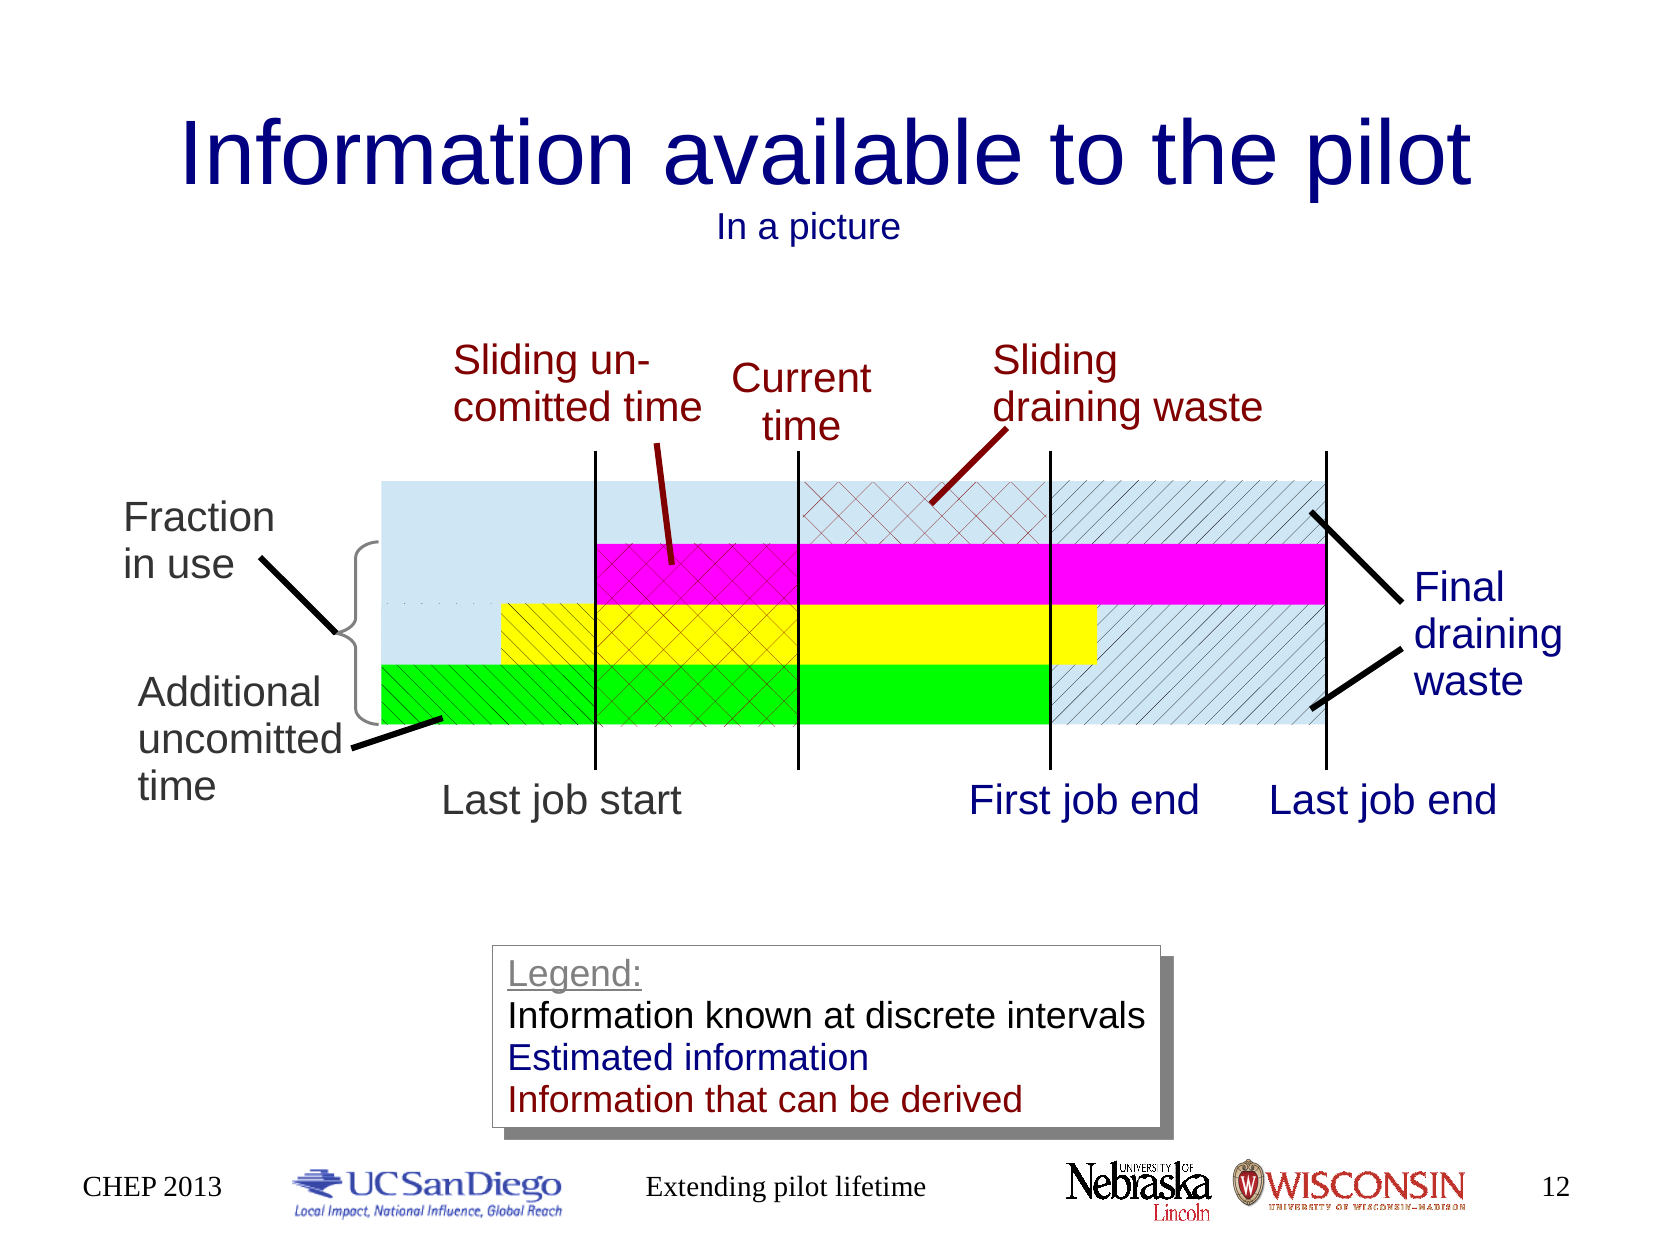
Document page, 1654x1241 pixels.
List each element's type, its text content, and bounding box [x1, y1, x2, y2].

picture [292, 1169, 563, 1220]
text_box Legend: Information known at discrete intervals Estimated information Information that can be derived [492, 945, 1161, 1128]
picture [1232, 1158, 1465, 1210]
picture [93, 321, 1594, 839]
picture [1066, 1160, 1212, 1221]
text_box In a picture [701, 198, 917, 256]
title Information available to the pilot [82, 49, 1571, 257]
